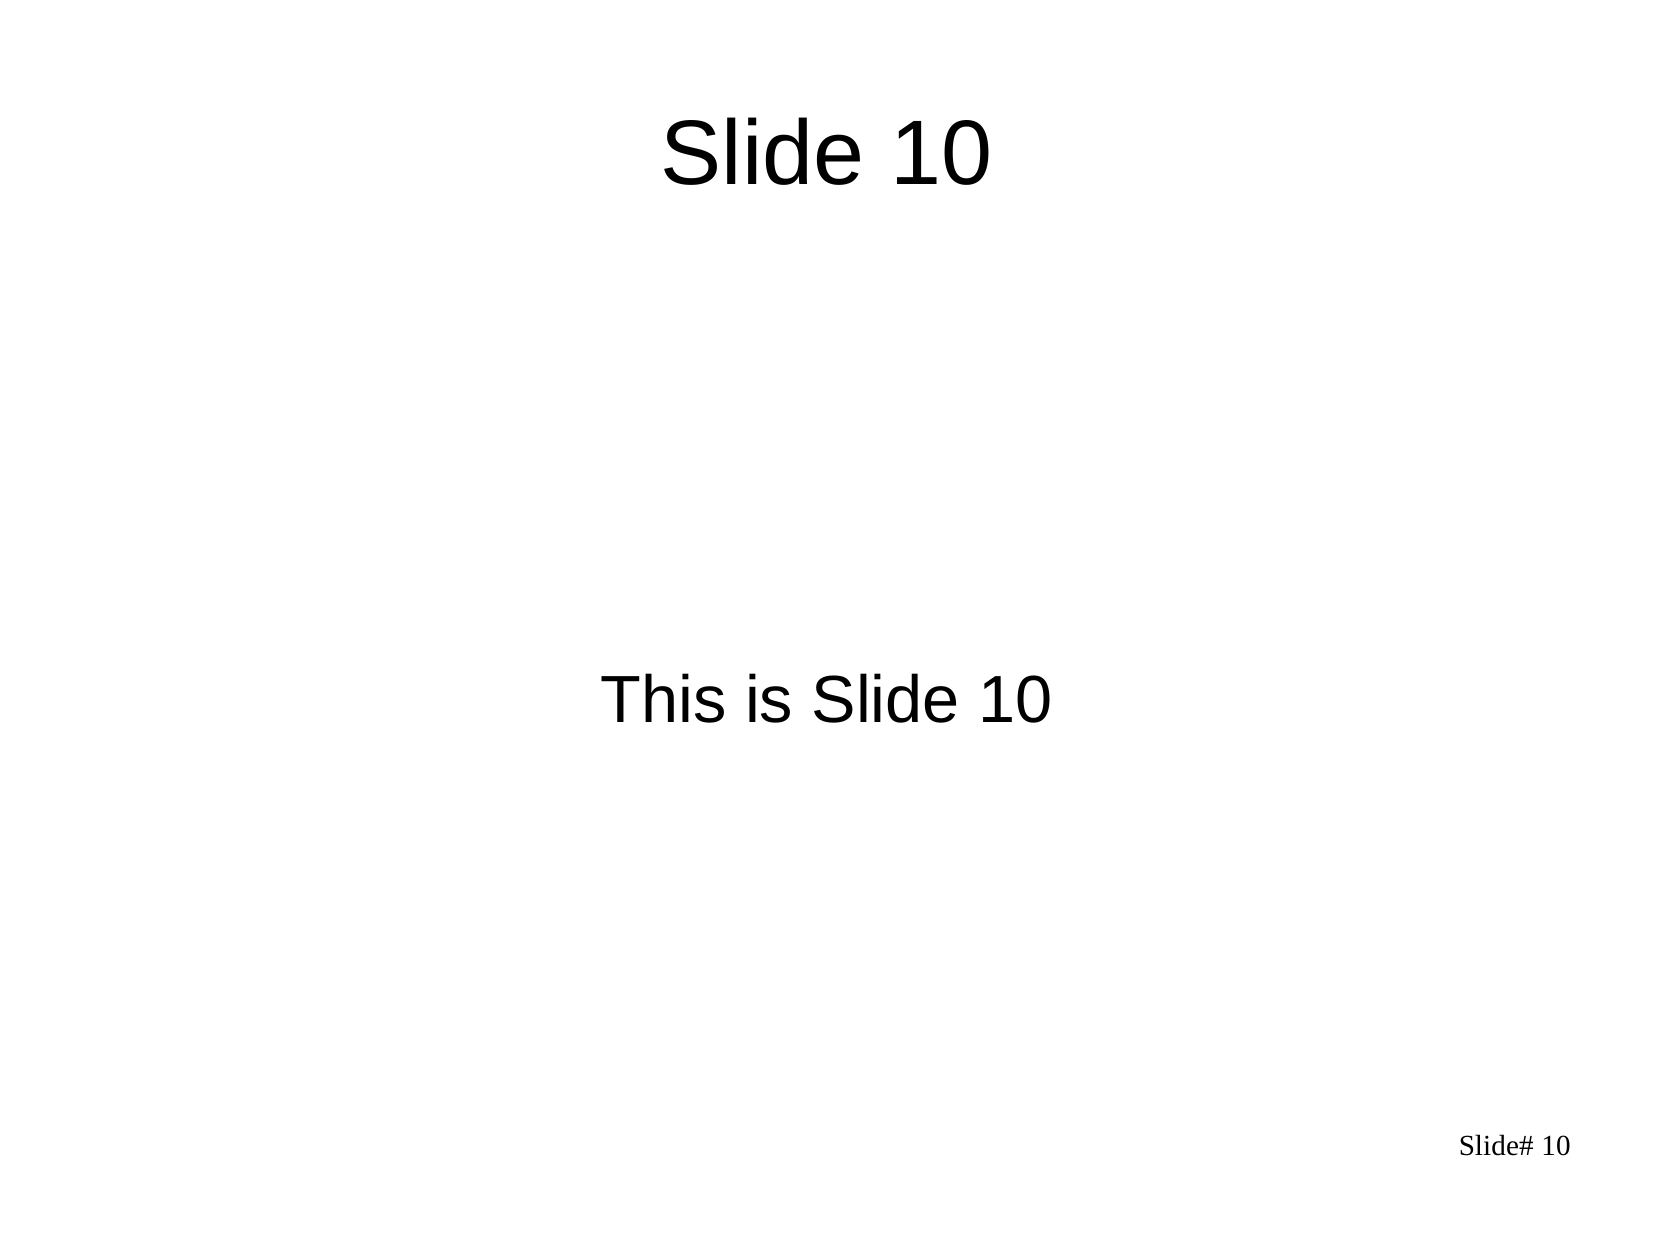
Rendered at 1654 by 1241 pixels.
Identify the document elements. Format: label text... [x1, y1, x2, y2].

subtitle This is Slide 10 [82, 290, 1571, 1109]
title Slide 10 [82, 49, 1571, 257]
